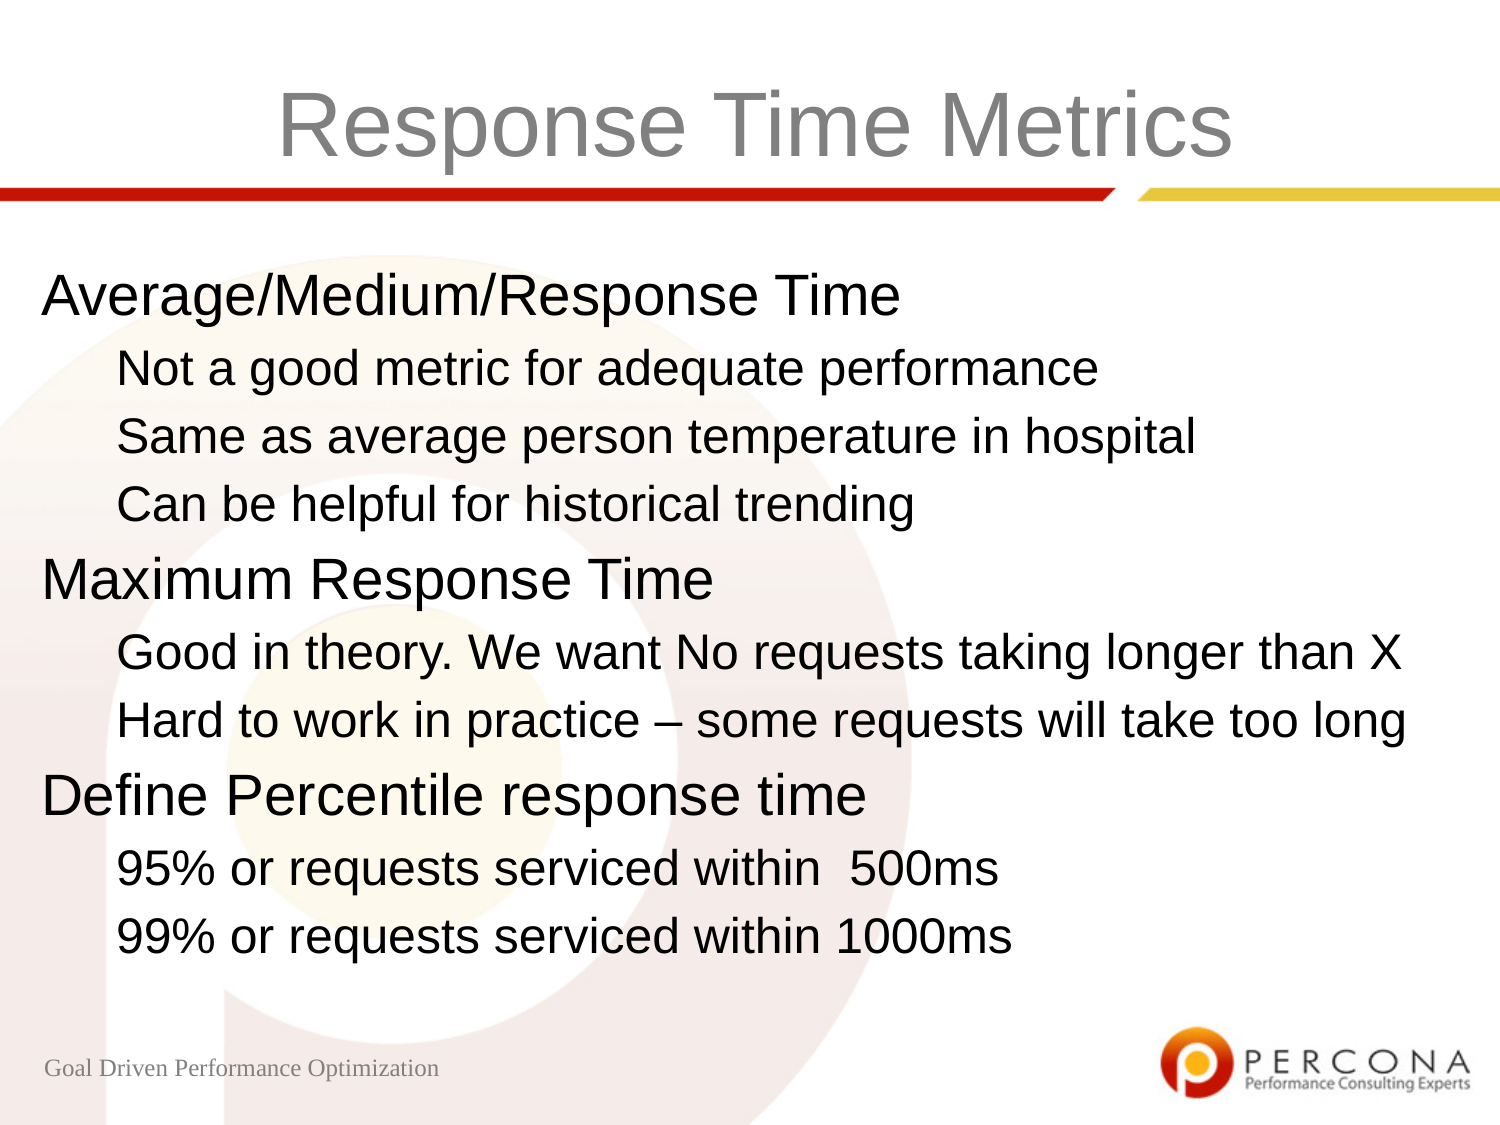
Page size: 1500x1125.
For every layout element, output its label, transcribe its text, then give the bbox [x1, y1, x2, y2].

title Response Time Metrics [41, 62, 1471, 187]
list Average/Medium/Response Time Not a good metric for adequate performance Same as average person temperature in hospital Can be helpful for historical trending Maximum Response Time Good in theory. We want No requests taking longer than X Hard to work in practice – some requests will take too long Define Percentile response time 95% or requests serviced within 500ms 99% or requests serviced within 1000ms [41, 262, 1471, 991]
picture [0, 0, 1500, 1125]
